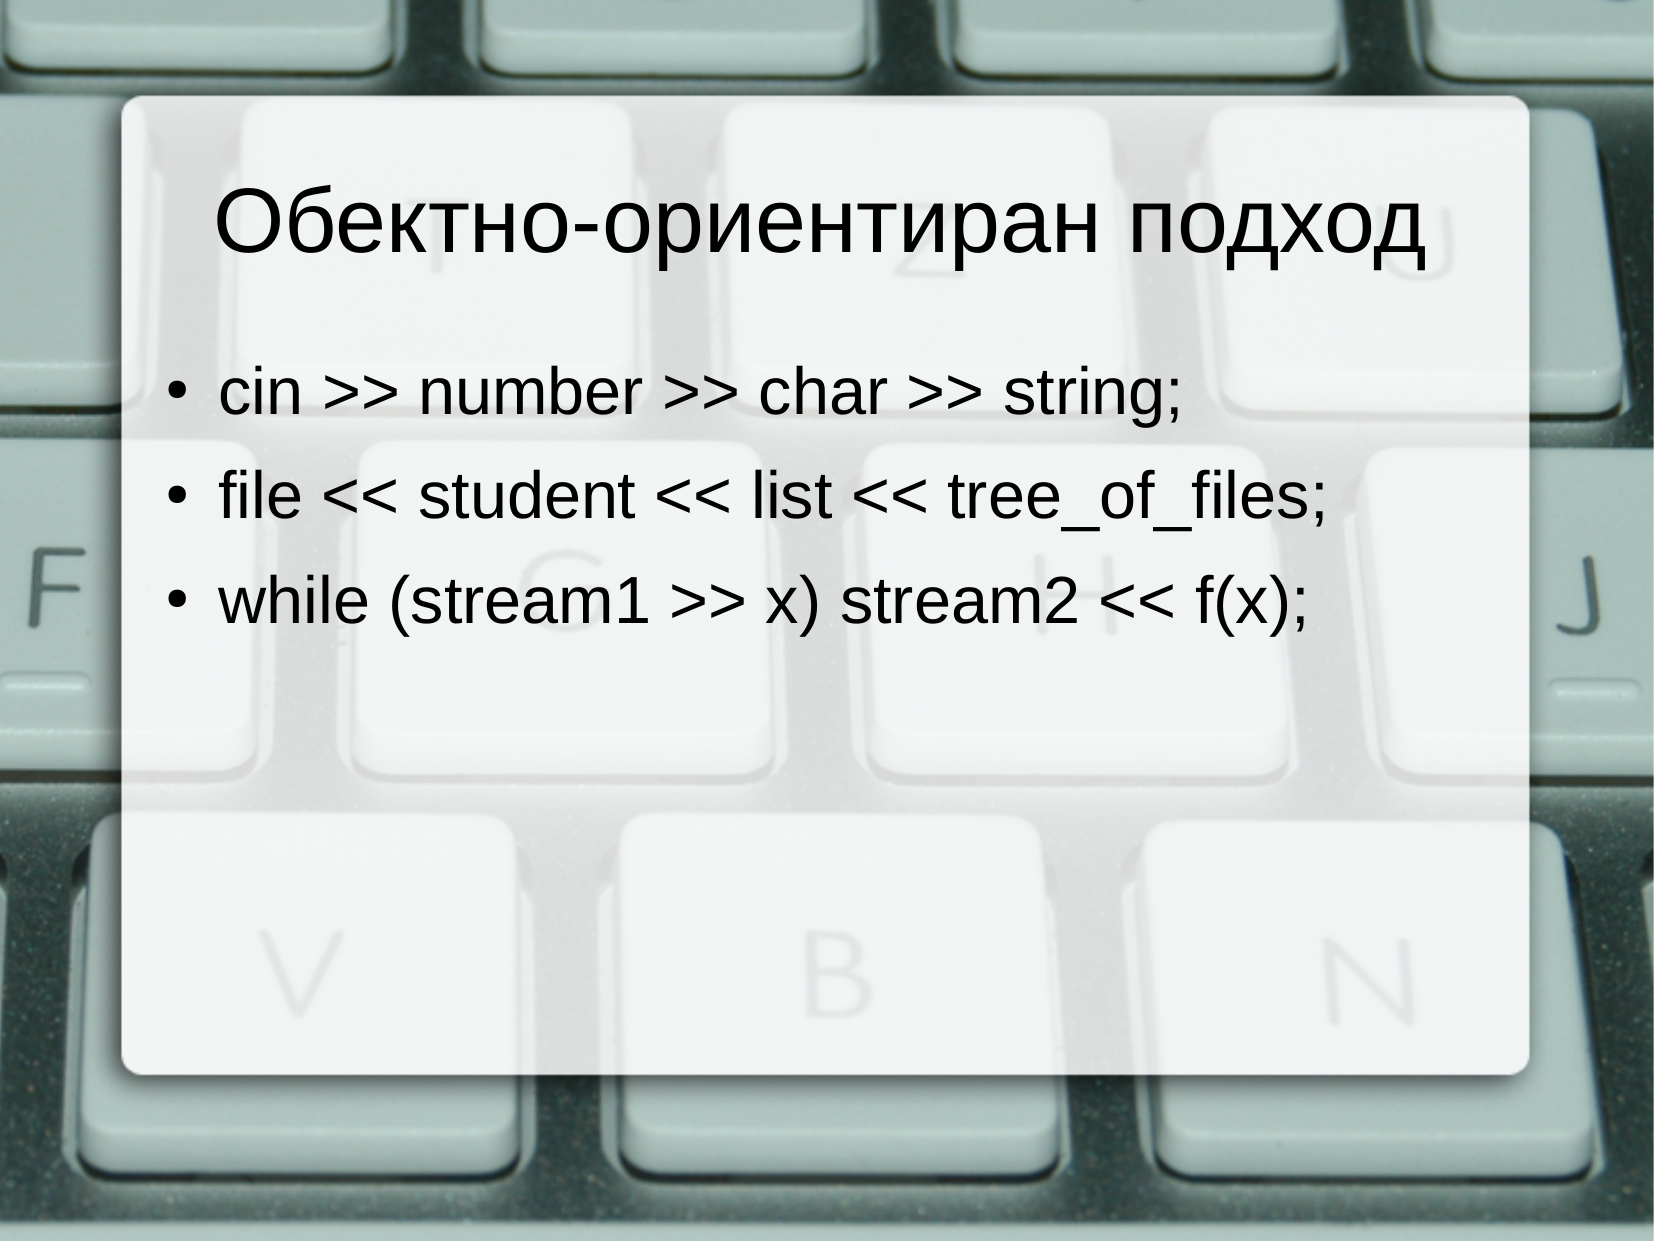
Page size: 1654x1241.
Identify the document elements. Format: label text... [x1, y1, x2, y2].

list cin >> number >> char >> string; file << student << list << tree_of_files; while (stream1 >> x) stream2 << f(x); [147, 354, 1506, 1074]
picture [0, 0, 1654, 1241]
title Обектно-ориентиран подход [135, 117, 1506, 325]
